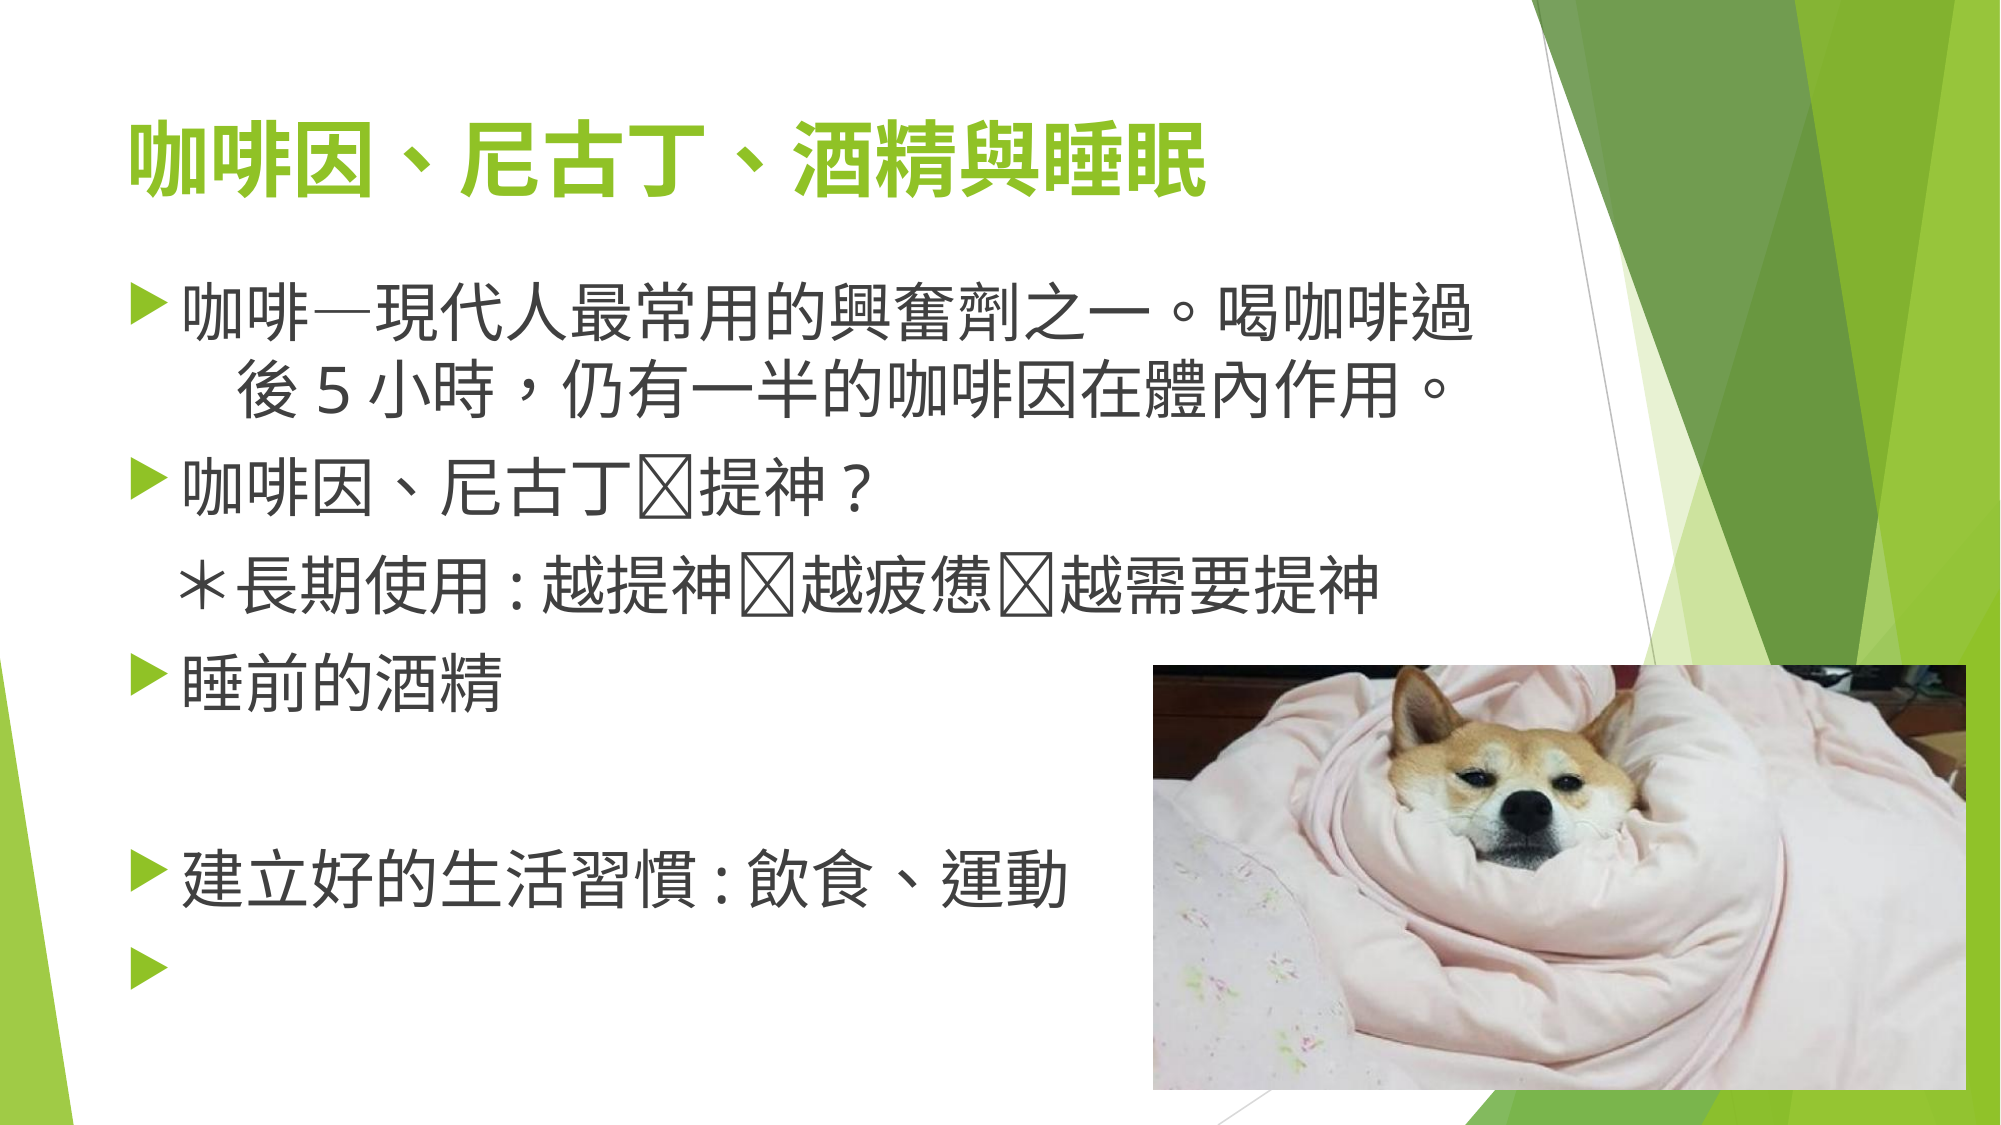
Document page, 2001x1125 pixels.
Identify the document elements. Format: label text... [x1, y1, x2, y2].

list 咖啡—現代人最常用的興奮劑之一。喝咖啡過後5小時，仍有一半的咖啡因在體內作用。 咖啡因、尼古丁提神? ＊長期使用:越提神越疲憊越需要提神 睡前的酒精 建立好的生活習慣:飲食、運動 [111, 263, 1522, 992]
title 咖啡因、尼古丁、酒精與睡眠 [111, 99, 1522, 263]
picture [1153, 666, 1966, 1090]
